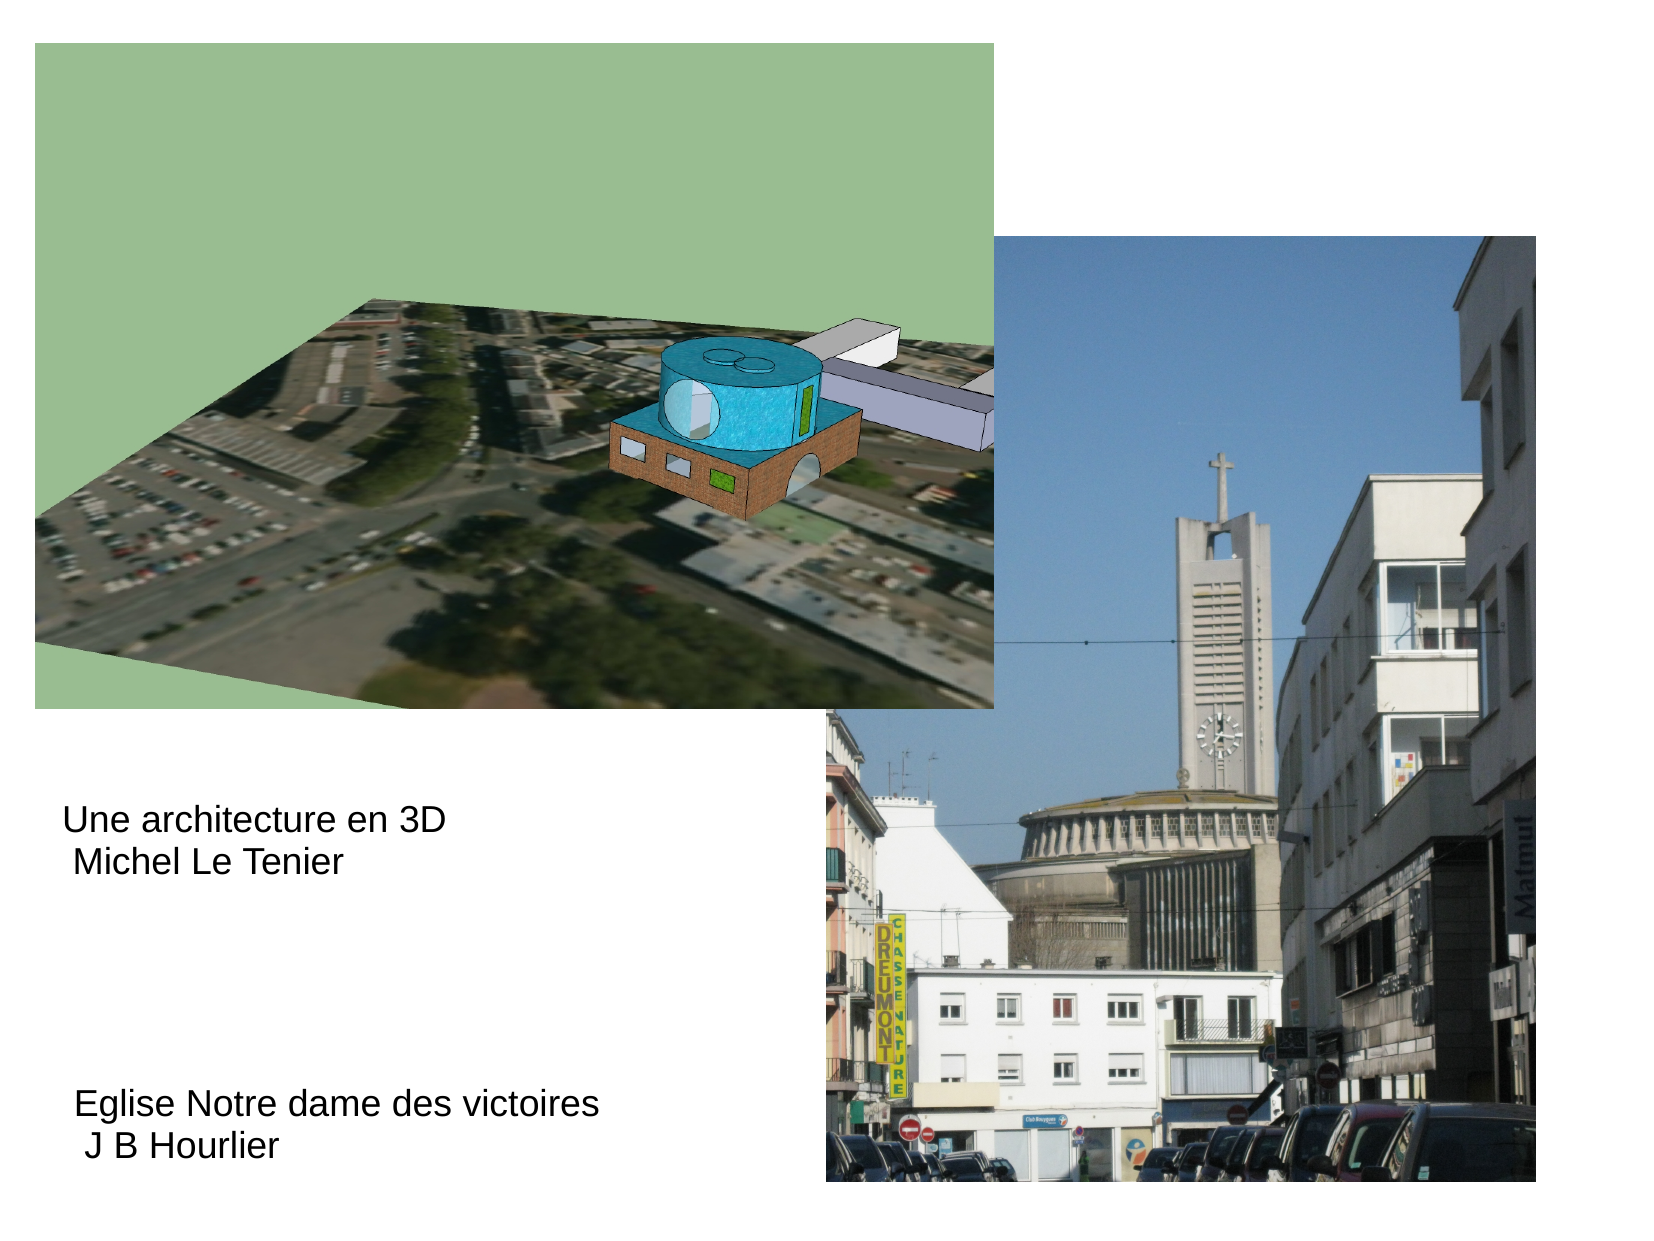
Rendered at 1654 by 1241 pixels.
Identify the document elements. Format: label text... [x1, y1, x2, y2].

text_box Eglise Notre dame des victoires J B Hourlier [59, 1074, 615, 1216]
picture [35, 43, 1536, 1182]
text_box Une architecture en 3D Michel Le Tenier [47, 791, 462, 891]
